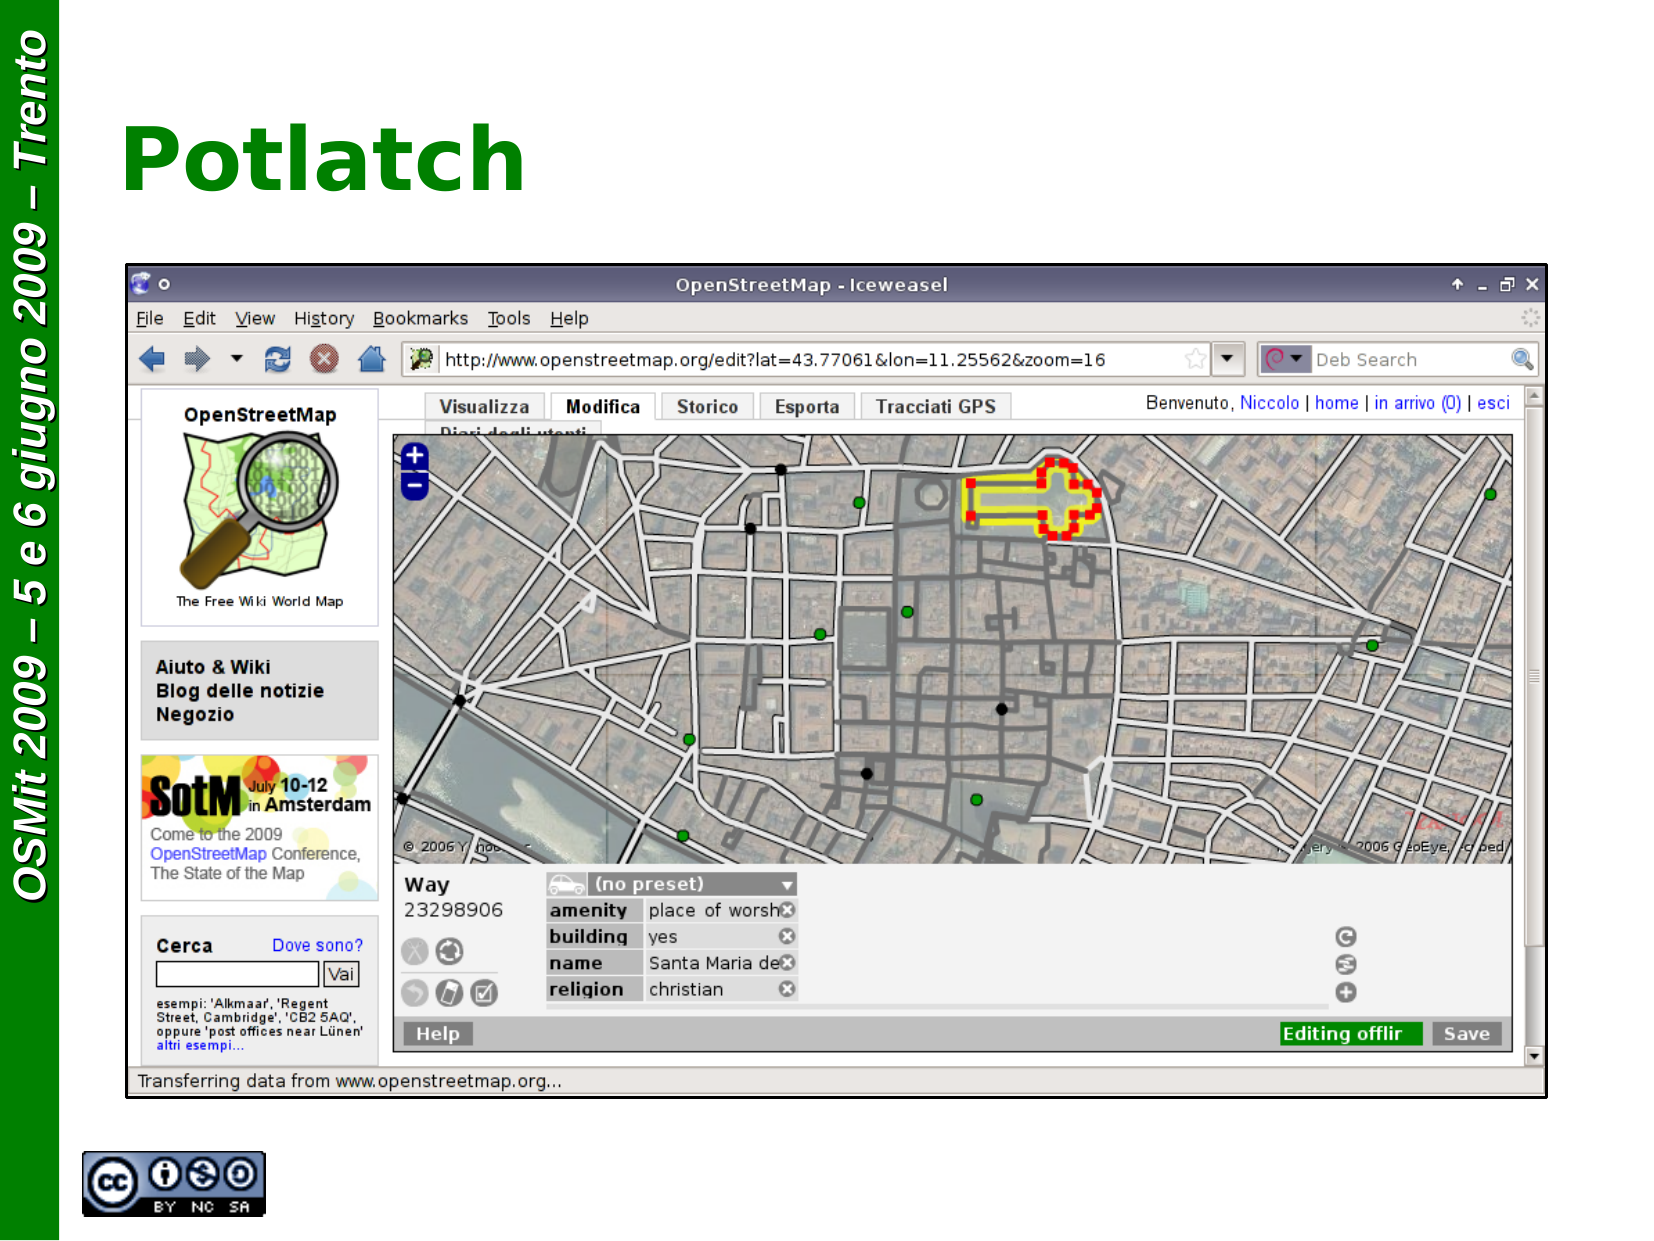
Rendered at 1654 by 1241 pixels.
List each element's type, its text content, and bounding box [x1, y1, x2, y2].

title Potlatch [118, 64, 1394, 257]
picture [82, 1151, 266, 1217]
picture [127, 265, 1545, 1097]
